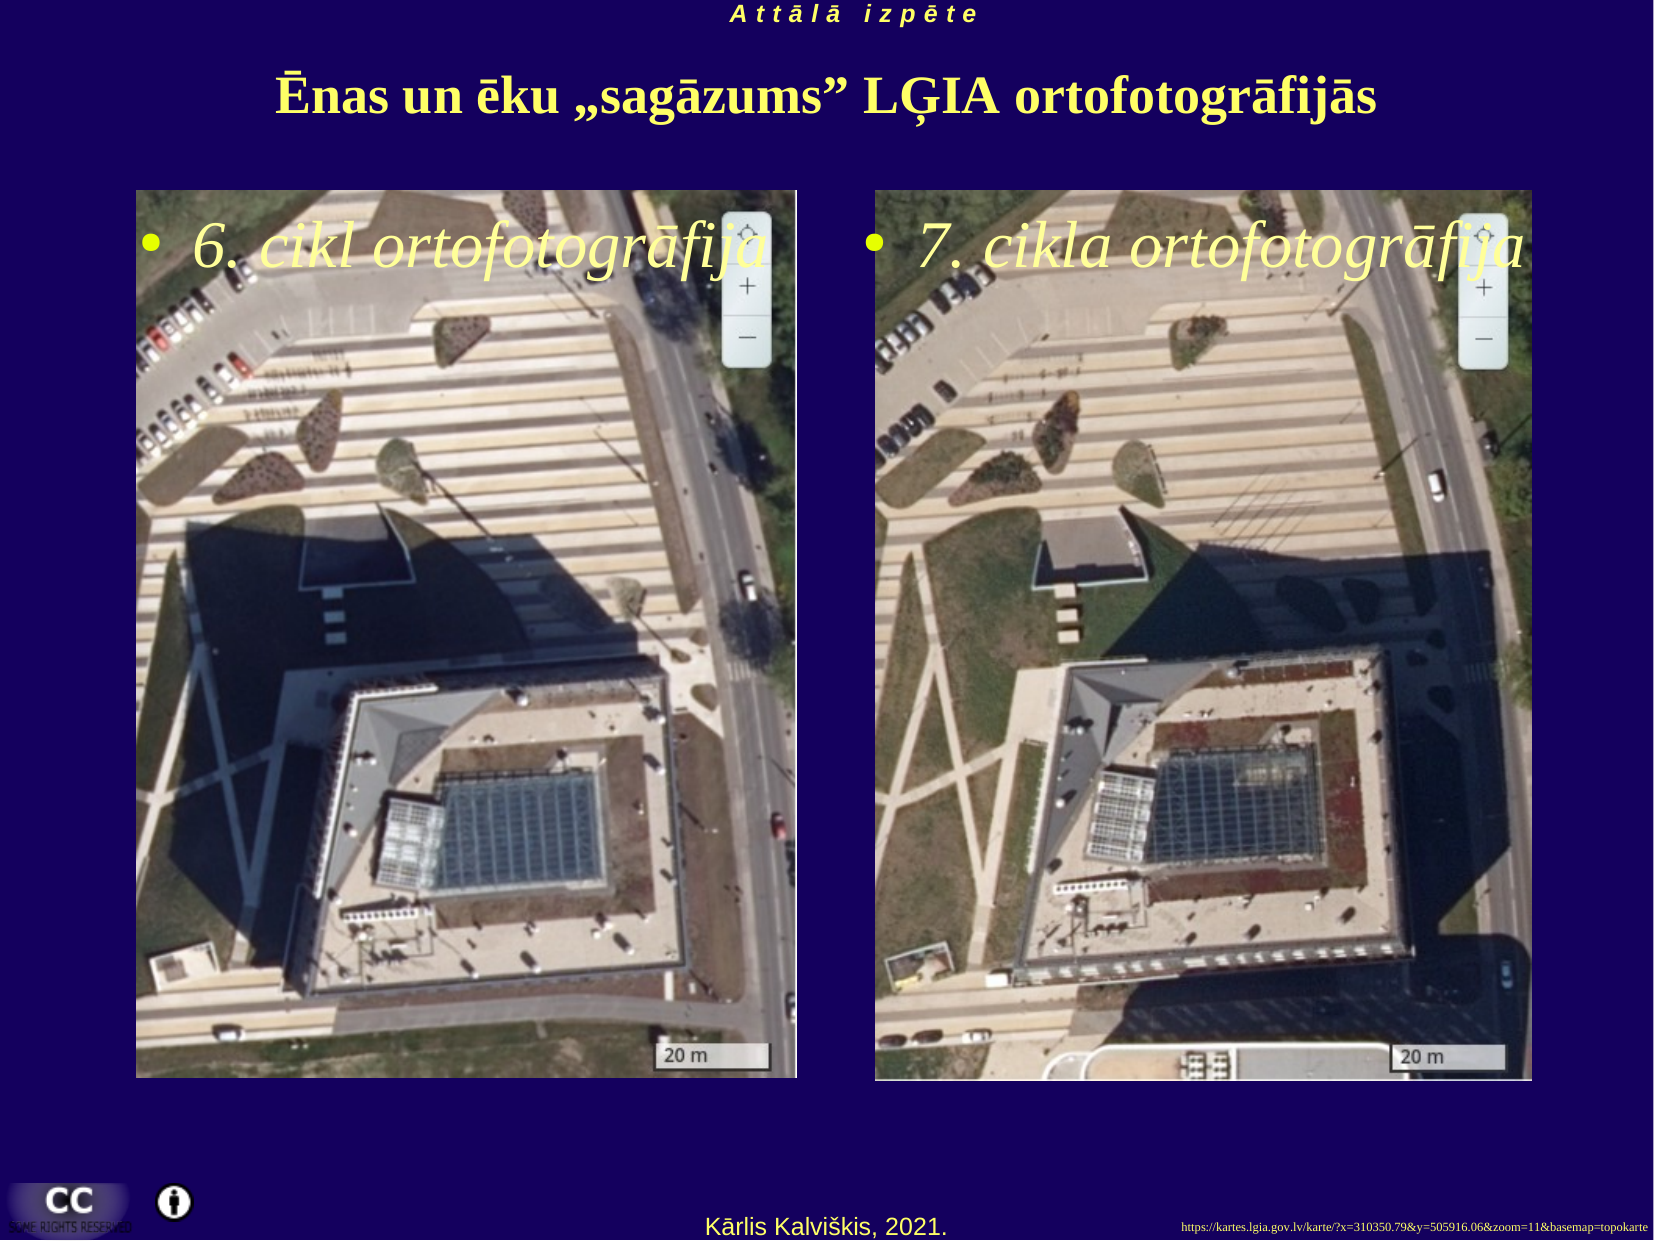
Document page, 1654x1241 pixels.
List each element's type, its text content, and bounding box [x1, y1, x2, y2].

picture [155, 1183, 194, 1222]
list 7. cikla ortofotogrāfija [845, 207, 1535, 1127]
title Ēnas un ēku „sagāzums” LĢIA ortofotogrāfijās [120, 65, 1533, 334]
list 6. cikl ortofotogrāfija [121, 207, 811, 1127]
text_box https://kartes.lgia.gov.lv/karte/?x=310350.79&y=505916.06&zoom=11&basemap=topokarte [1175, 1214, 1654, 1241]
picture [0, 1183, 141, 1241]
